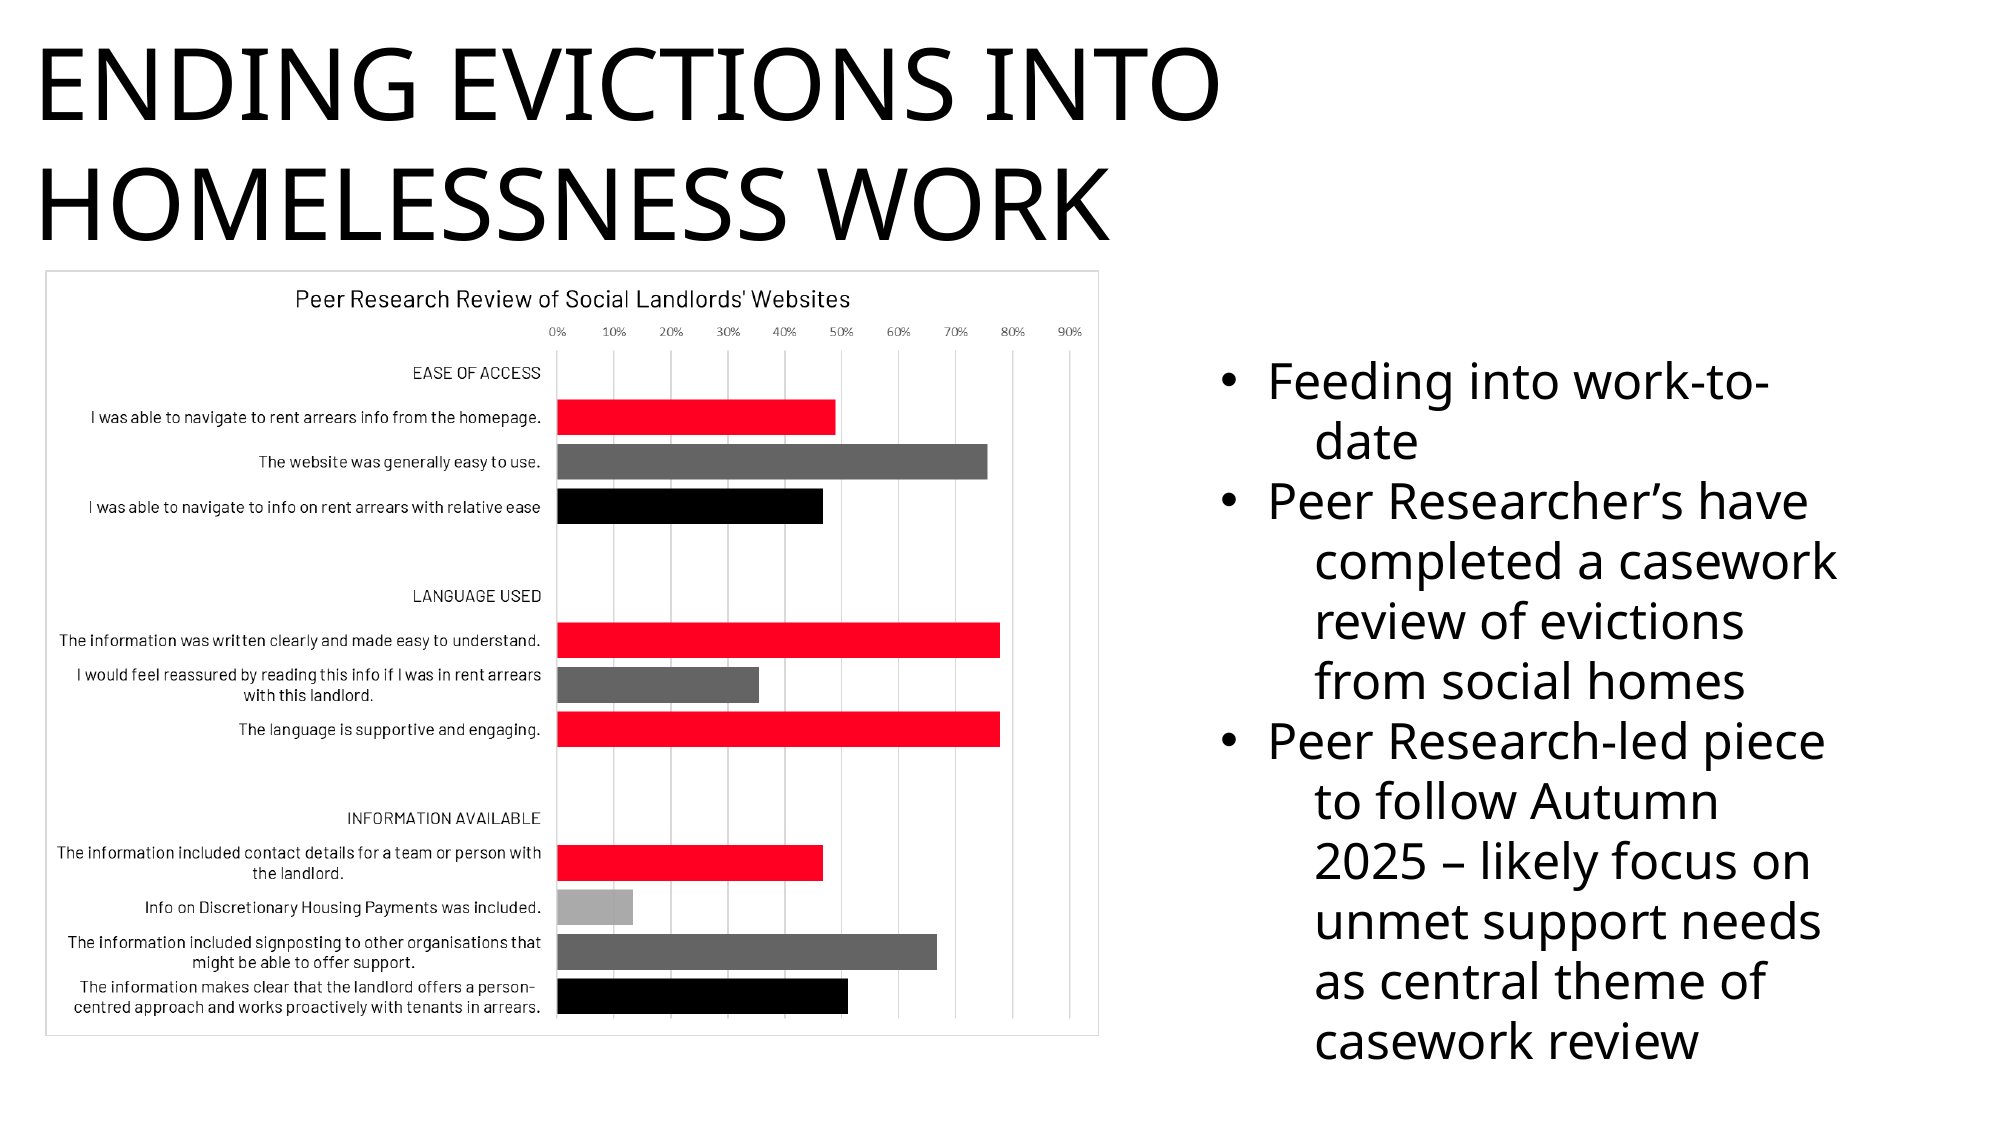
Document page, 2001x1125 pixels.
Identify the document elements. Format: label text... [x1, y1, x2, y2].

picture [45, 270, 1099, 1036]
text_box Feeding into work-to-date Peer Researcher’s have completed a casework review of evictions from social homes Peer Research-led piece to follow Autumn 2025 – likely focus on unmet support needs as central theme of casework review [1205, 342, 1855, 964]
text_box ENDING EVICTIONS INTO HOMELESSNESS WORK [18, 12, 1874, 271]
